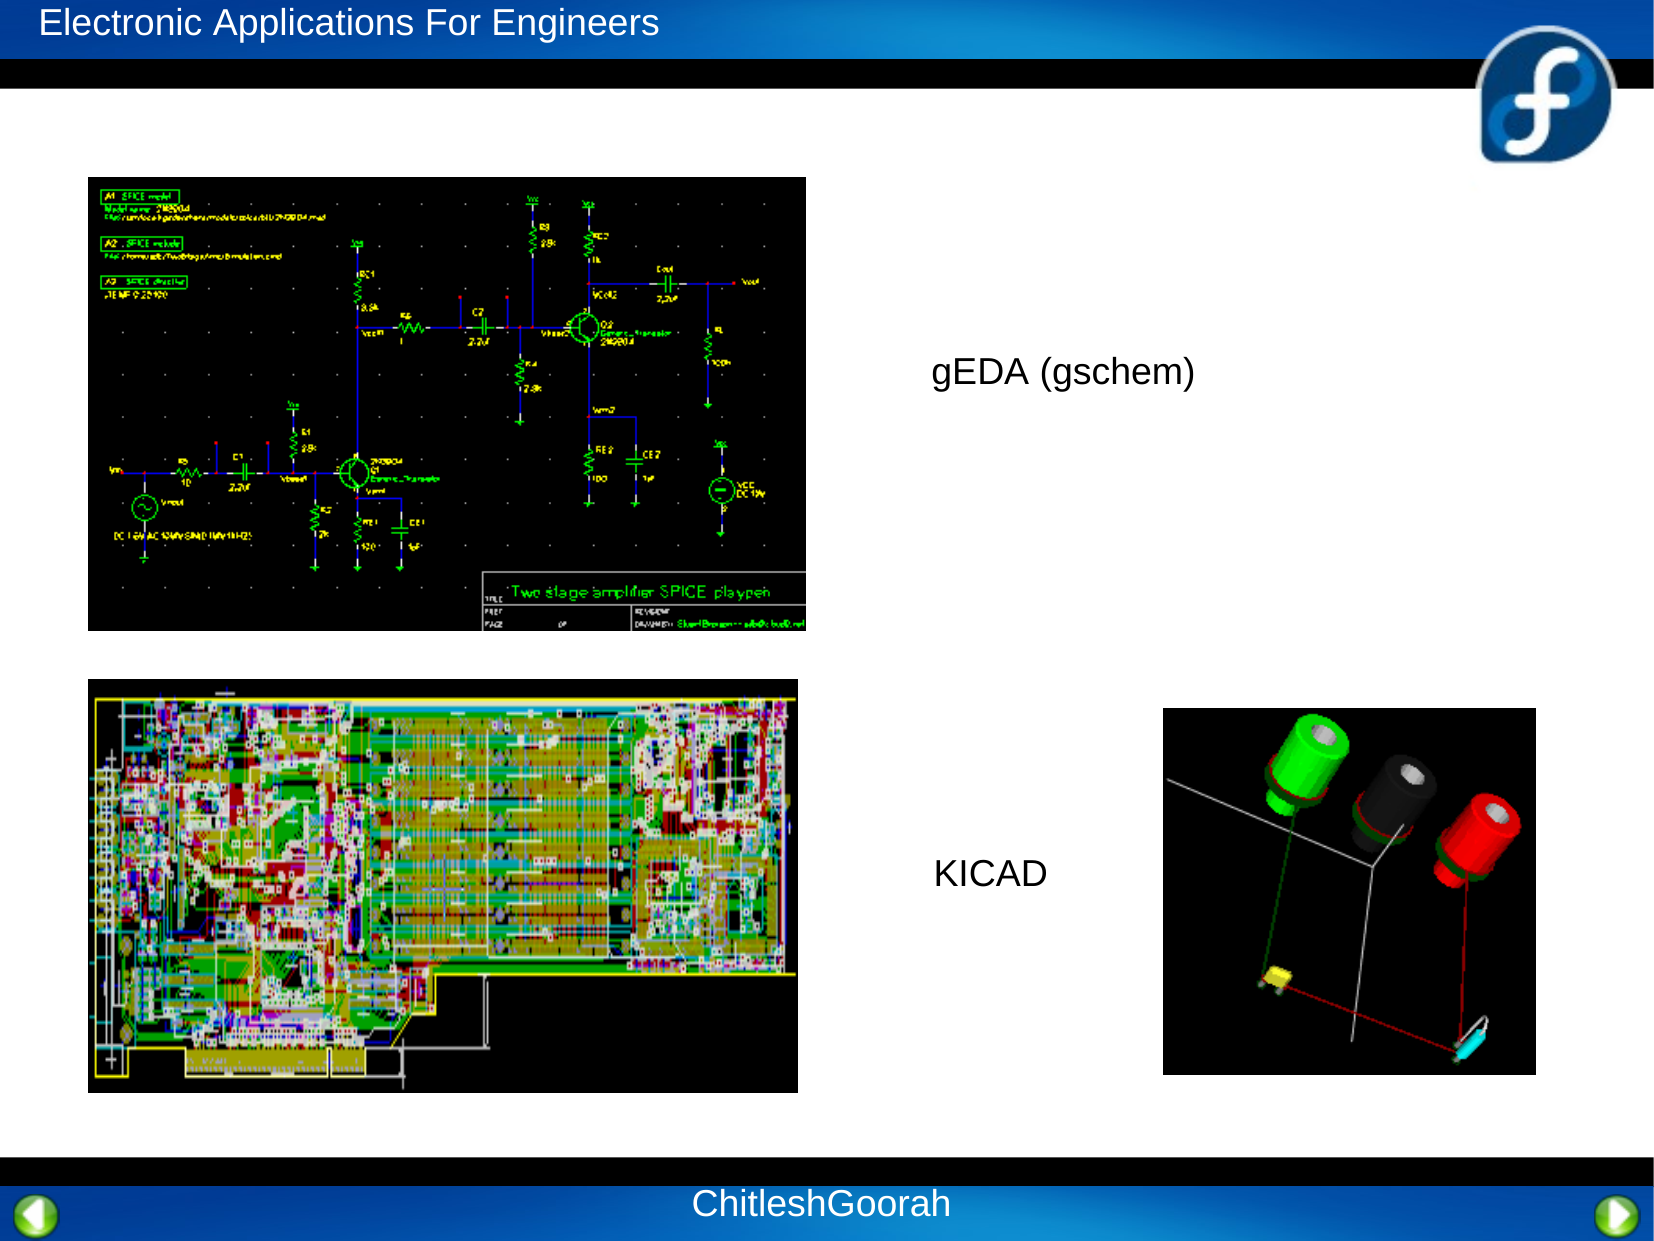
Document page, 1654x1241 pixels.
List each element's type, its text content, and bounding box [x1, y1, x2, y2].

picture [0, 1186, 1654, 1241]
picture [0, 0, 1654, 266]
picture [1163, 708, 1536, 1075]
picture [88, 177, 806, 631]
text_box gEDA (gschem) [916, 342, 1211, 414]
picture [936, 1198, 945, 1213]
picture [914, 1206, 924, 1210]
text_box KICAD [918, 844, 1063, 916]
picture [88, 679, 798, 1093]
